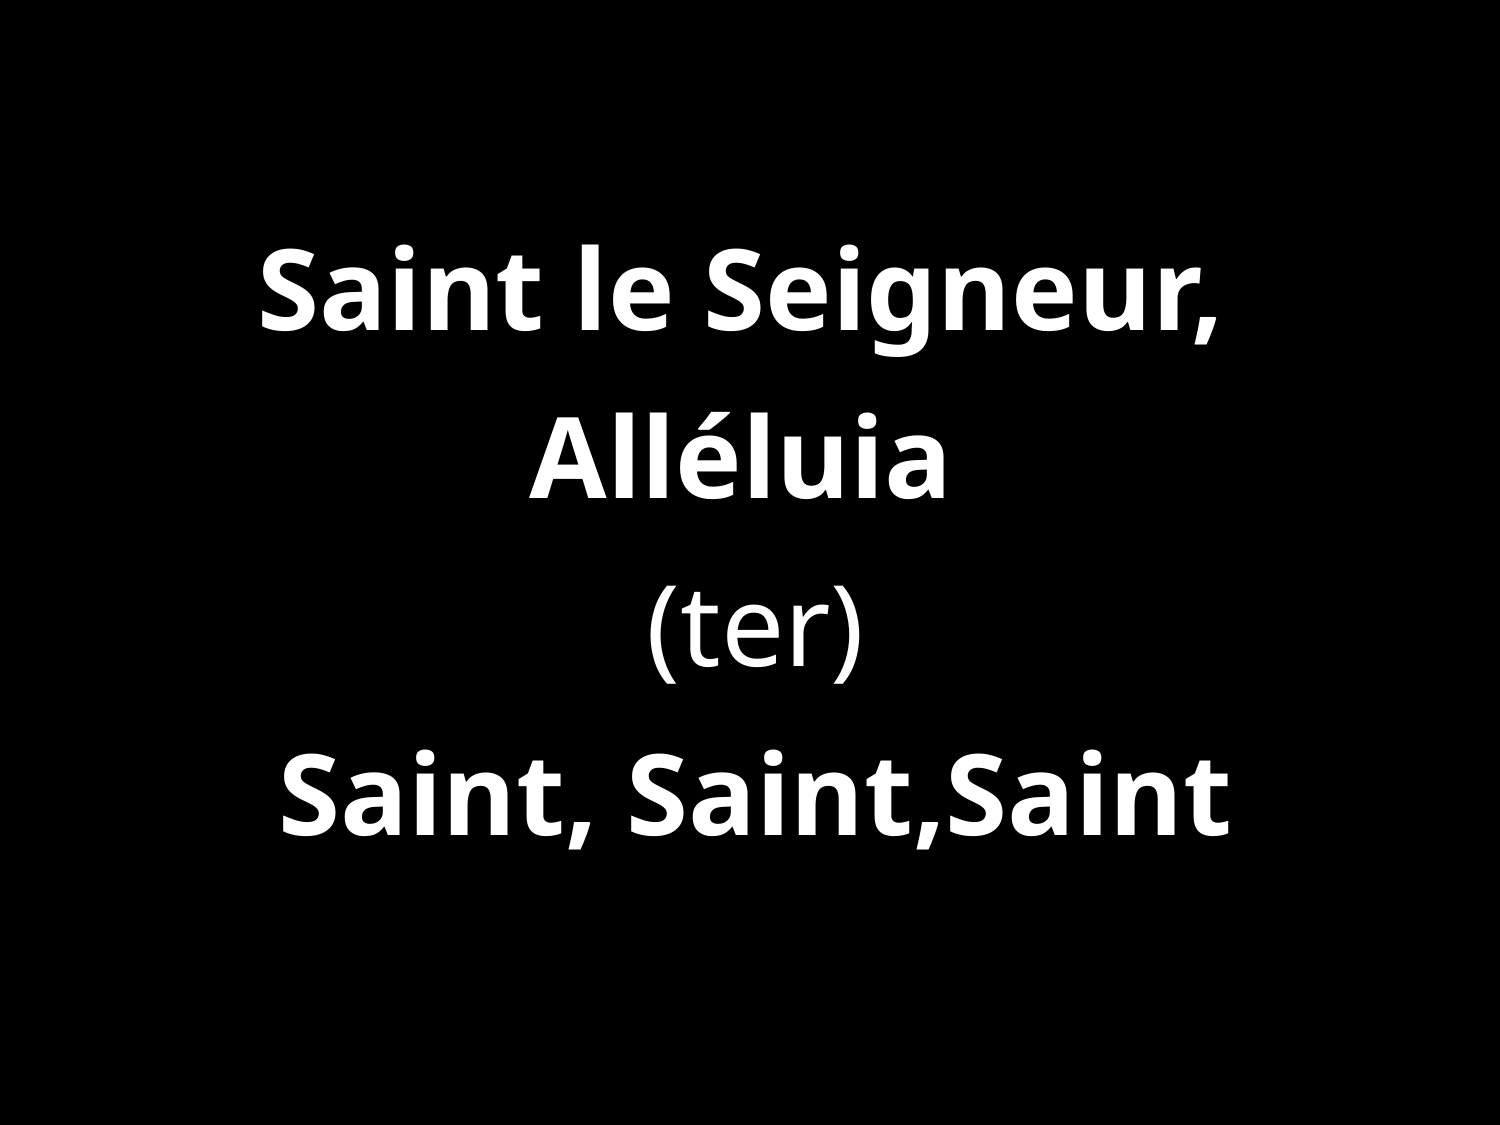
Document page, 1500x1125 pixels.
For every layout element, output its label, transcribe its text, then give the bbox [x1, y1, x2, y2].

list Saint le Seigneur, Alléluia (ter) Saint, Saint,Saint [11, 12, 1500, 1125]
